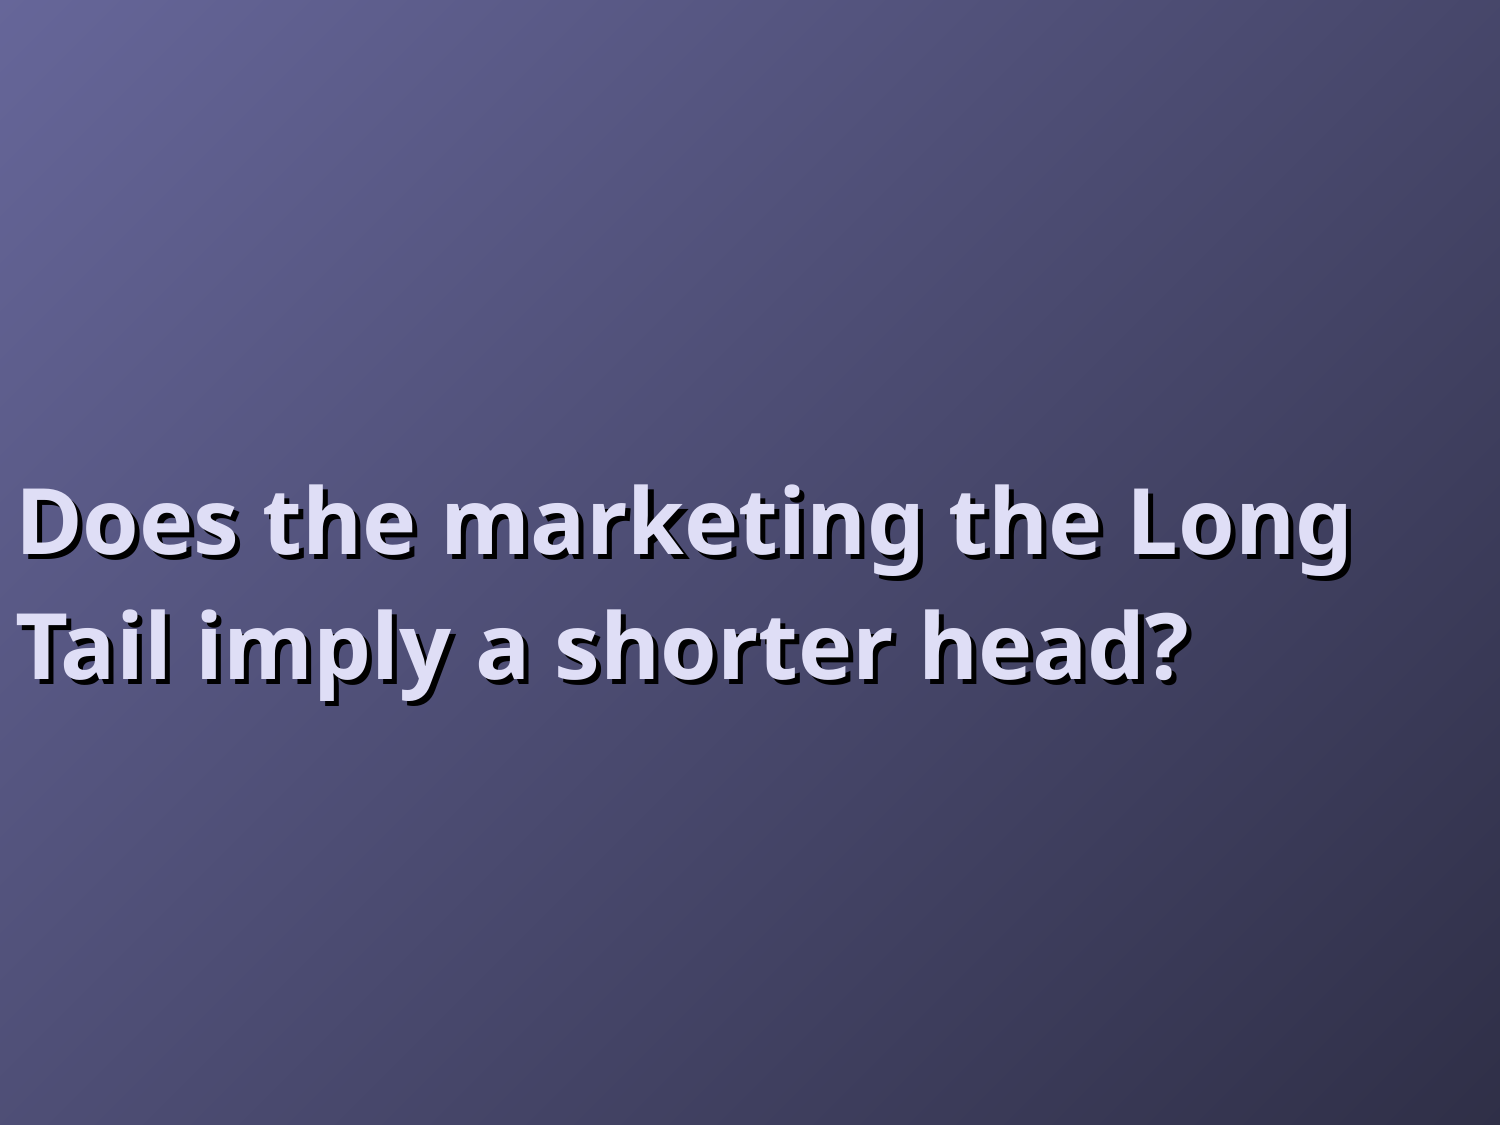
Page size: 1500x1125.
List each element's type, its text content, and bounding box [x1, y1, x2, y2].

title Does the marketing the Long Tail imply a shorter head? [0, 463, 1500, 699]
